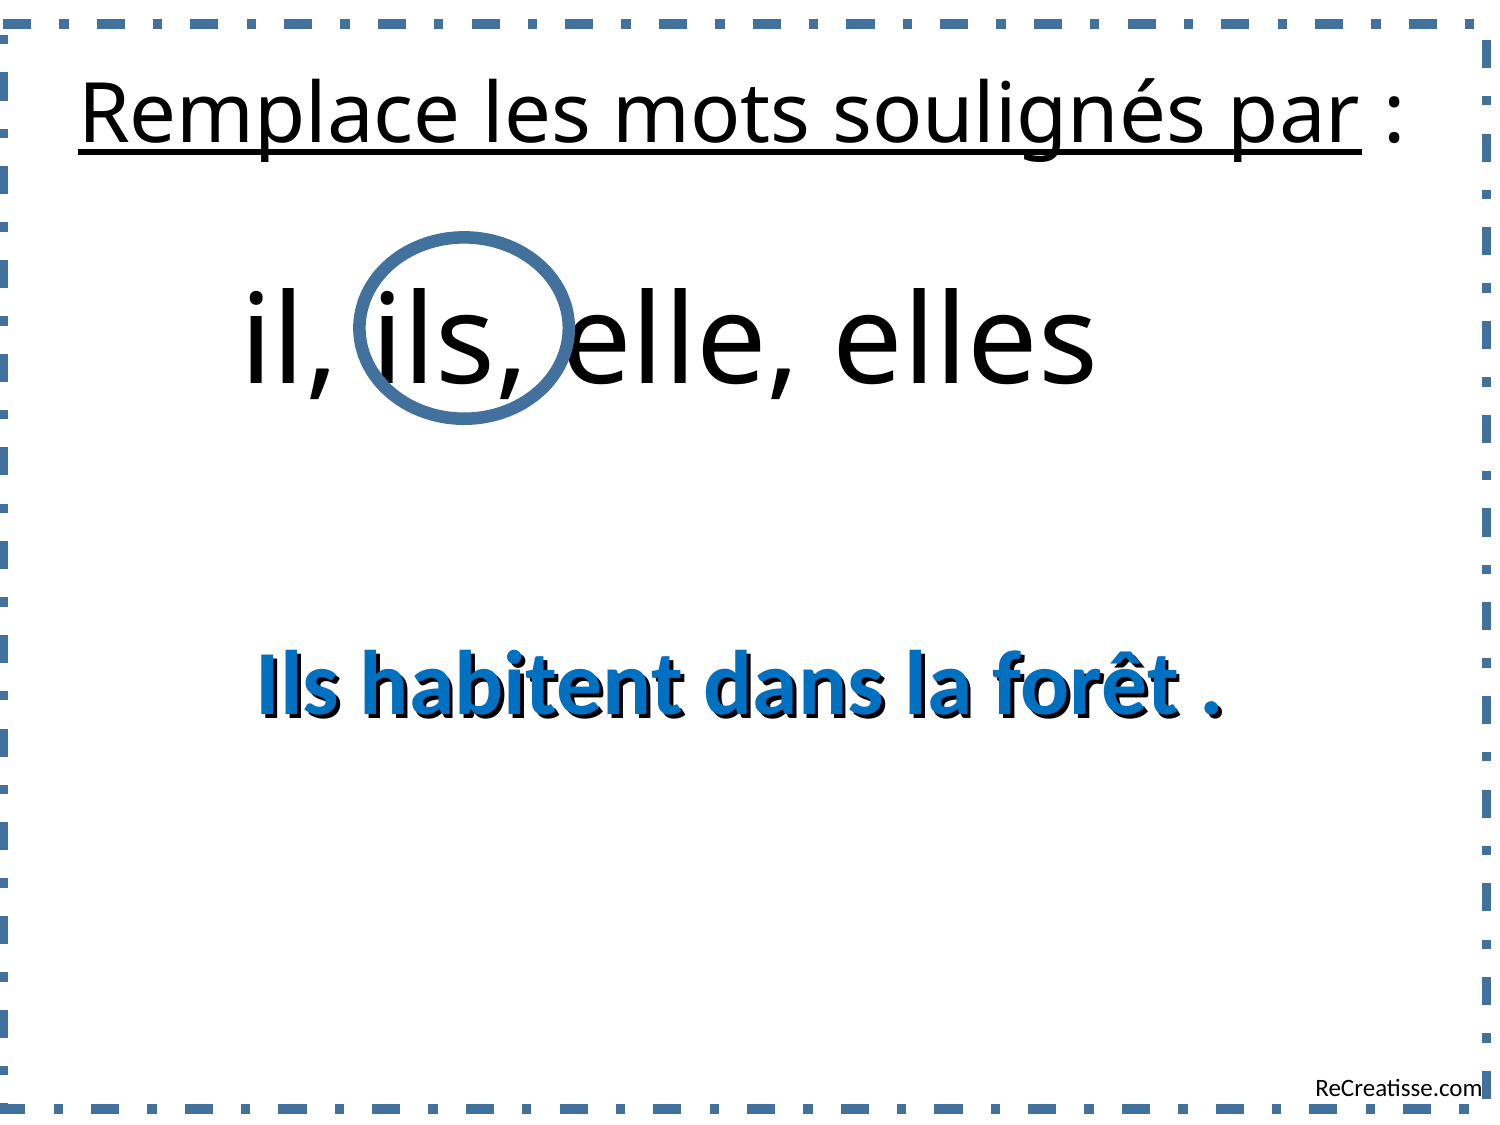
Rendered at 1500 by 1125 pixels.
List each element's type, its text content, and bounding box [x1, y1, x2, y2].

text_box ReCreatisse.com [1300, 1064, 1498, 1109]
text_box Remplace les mots soulignés par : il, ils, elle, elles [63, 51, 1500, 416]
text_box Remplace les mots soulignés par : il, ils, elle, elles [366, 244, 562, 412]
text_box Ils habitent dans la forêt . [241, 616, 1240, 741]
